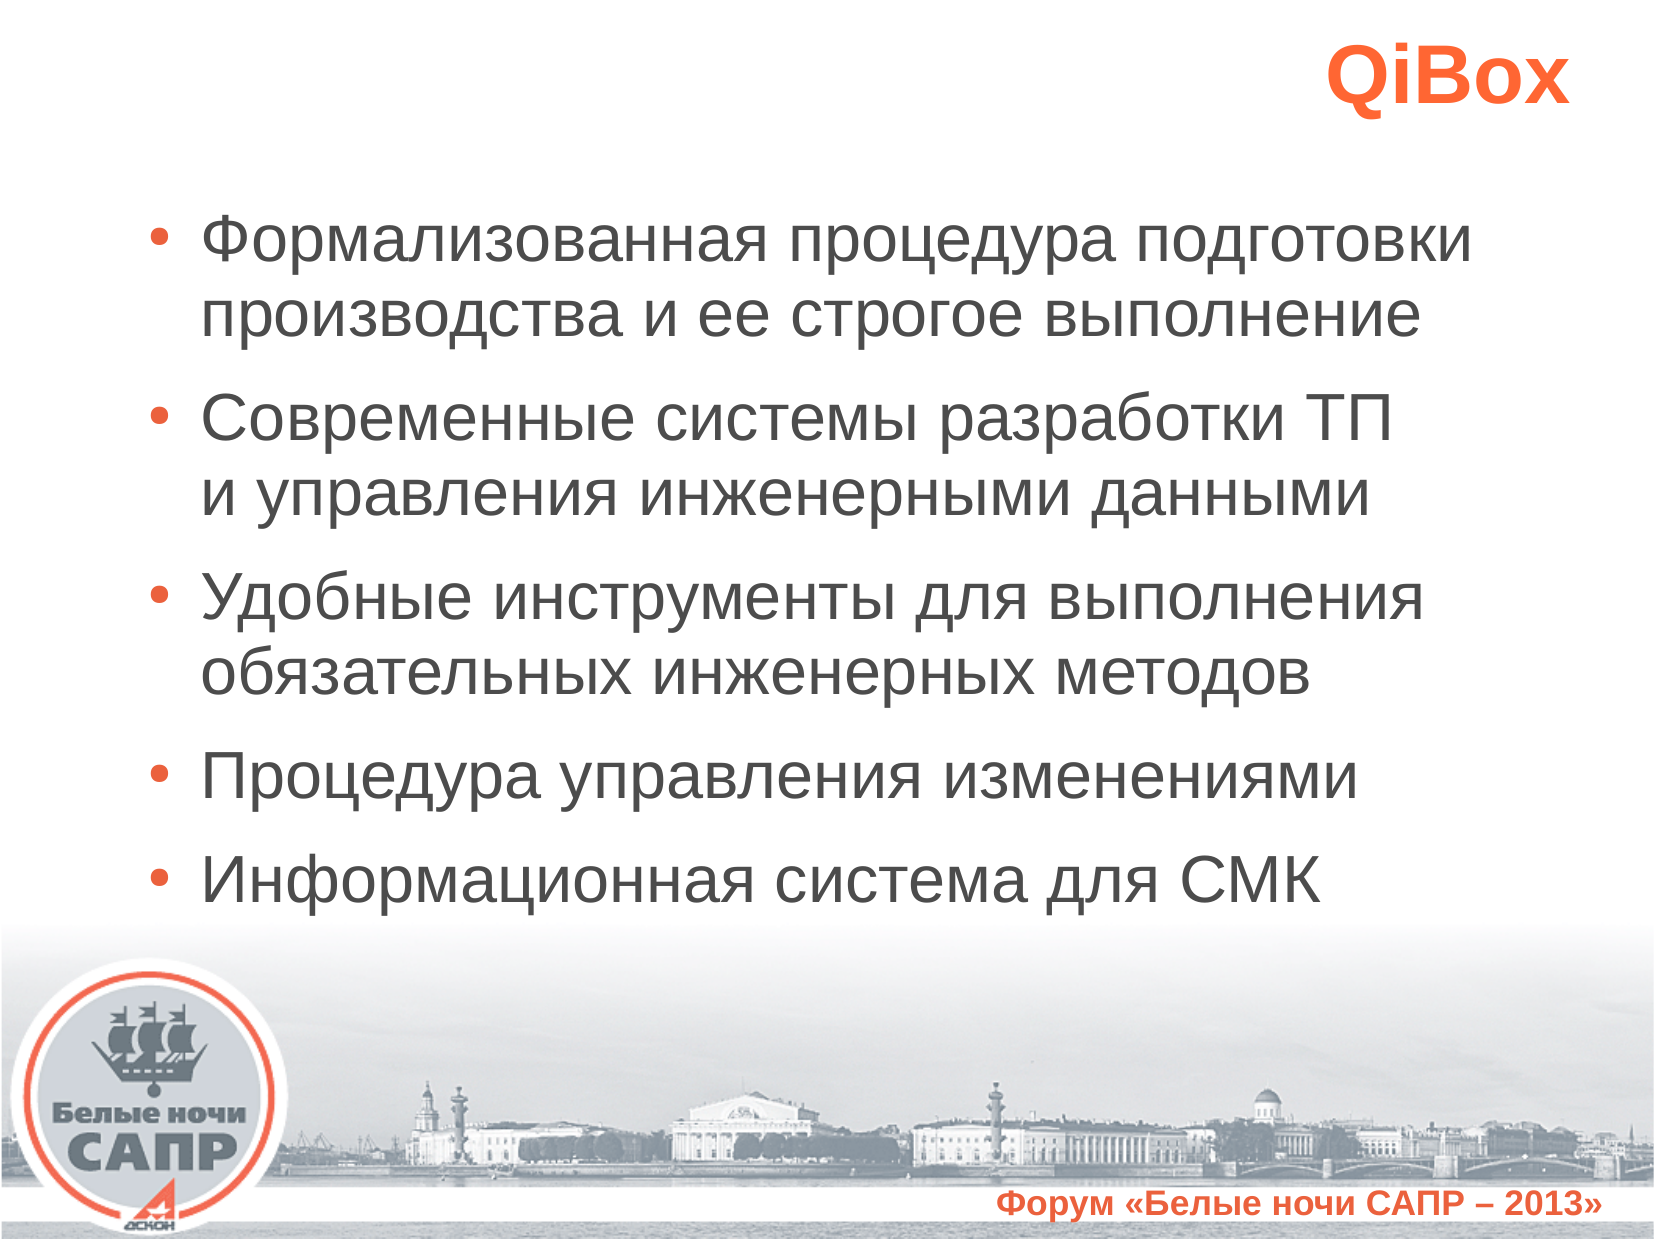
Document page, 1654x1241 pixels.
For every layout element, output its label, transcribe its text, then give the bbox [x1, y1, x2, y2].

title QiBox [82, 25, 1571, 125]
picture [1, 0, 1654, 1239]
list Формализованная процедура подготовки производства и ее строгое выполнение Современные системы разработки ТП и управления инженерными данными Удобные инструменты для выполнения обязательных инженерных методов Процедура управления изменениями Информационная система для СМК [129, 200, 1619, 1020]
